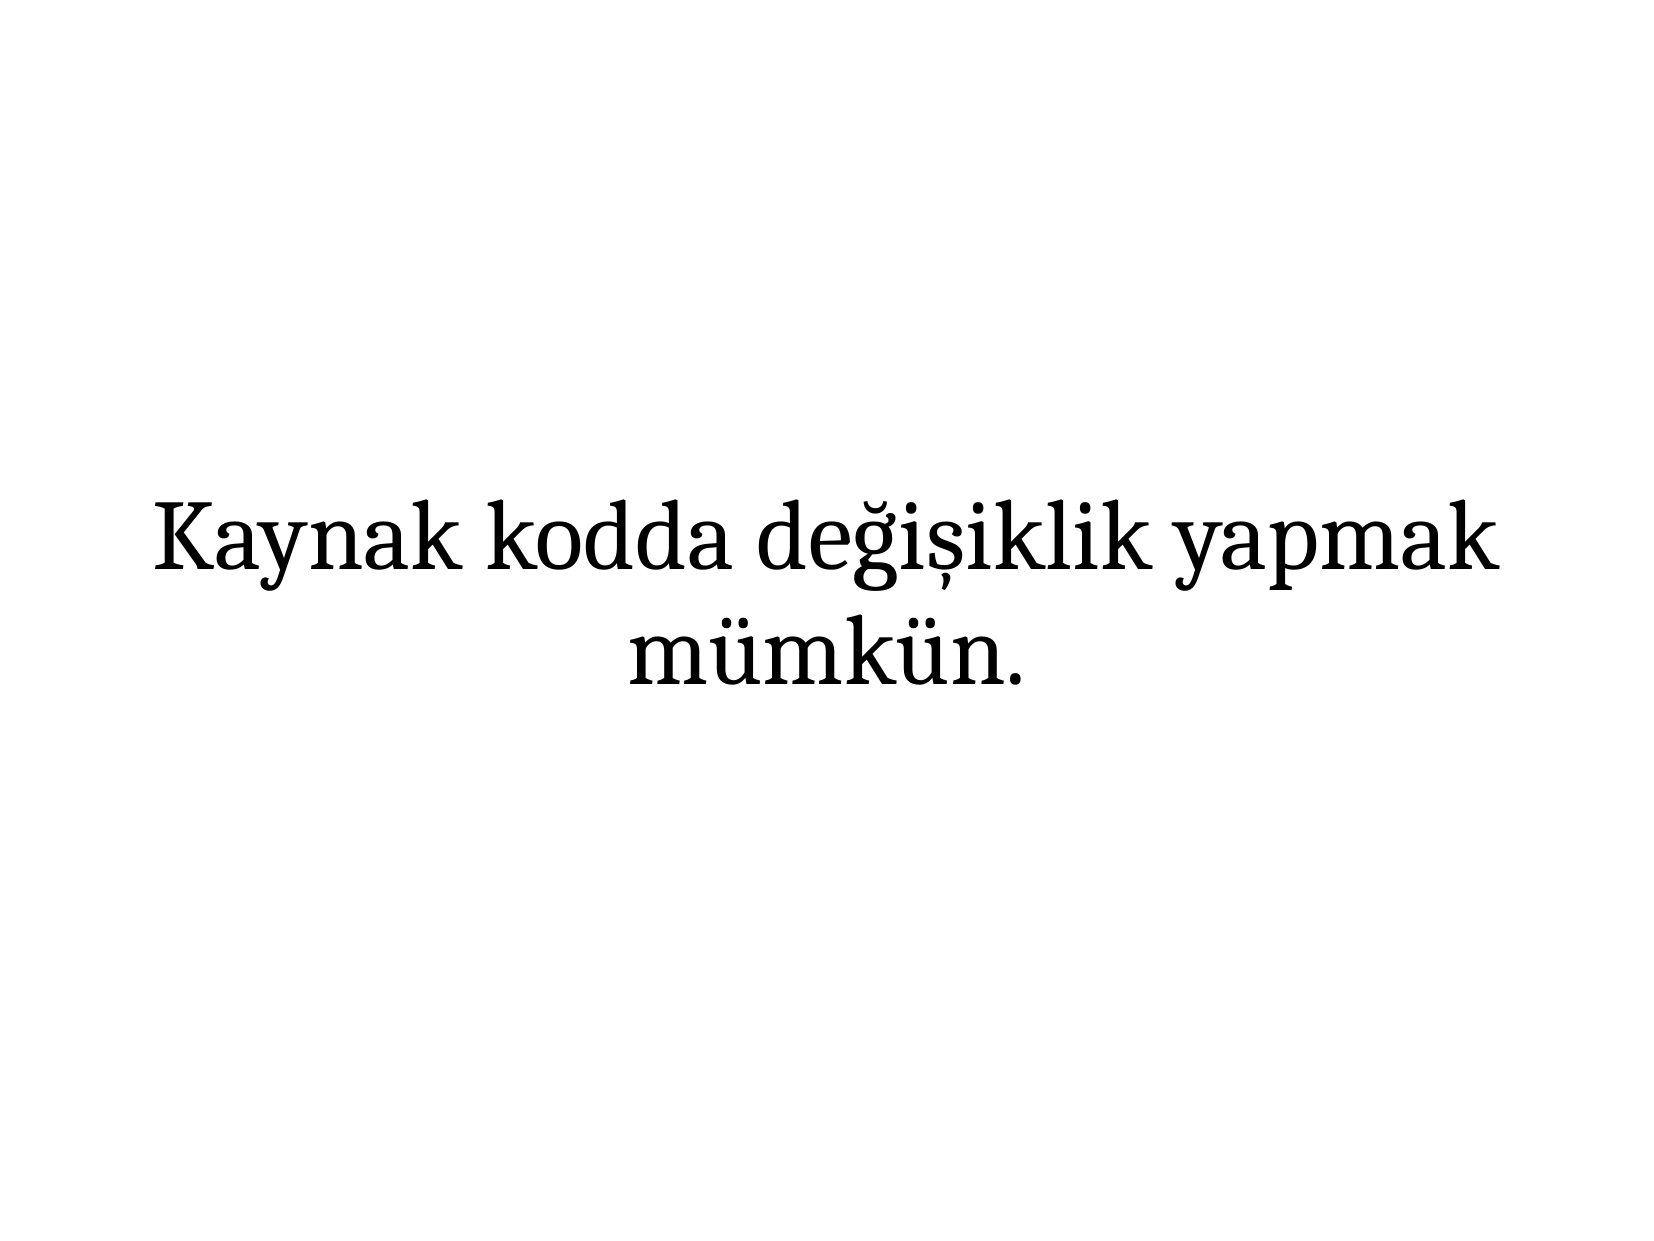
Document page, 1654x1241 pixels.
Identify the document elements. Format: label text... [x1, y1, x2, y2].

title Kaynak kodda değişiklik yapmak mümkün. [82, 281, 1571, 908]
